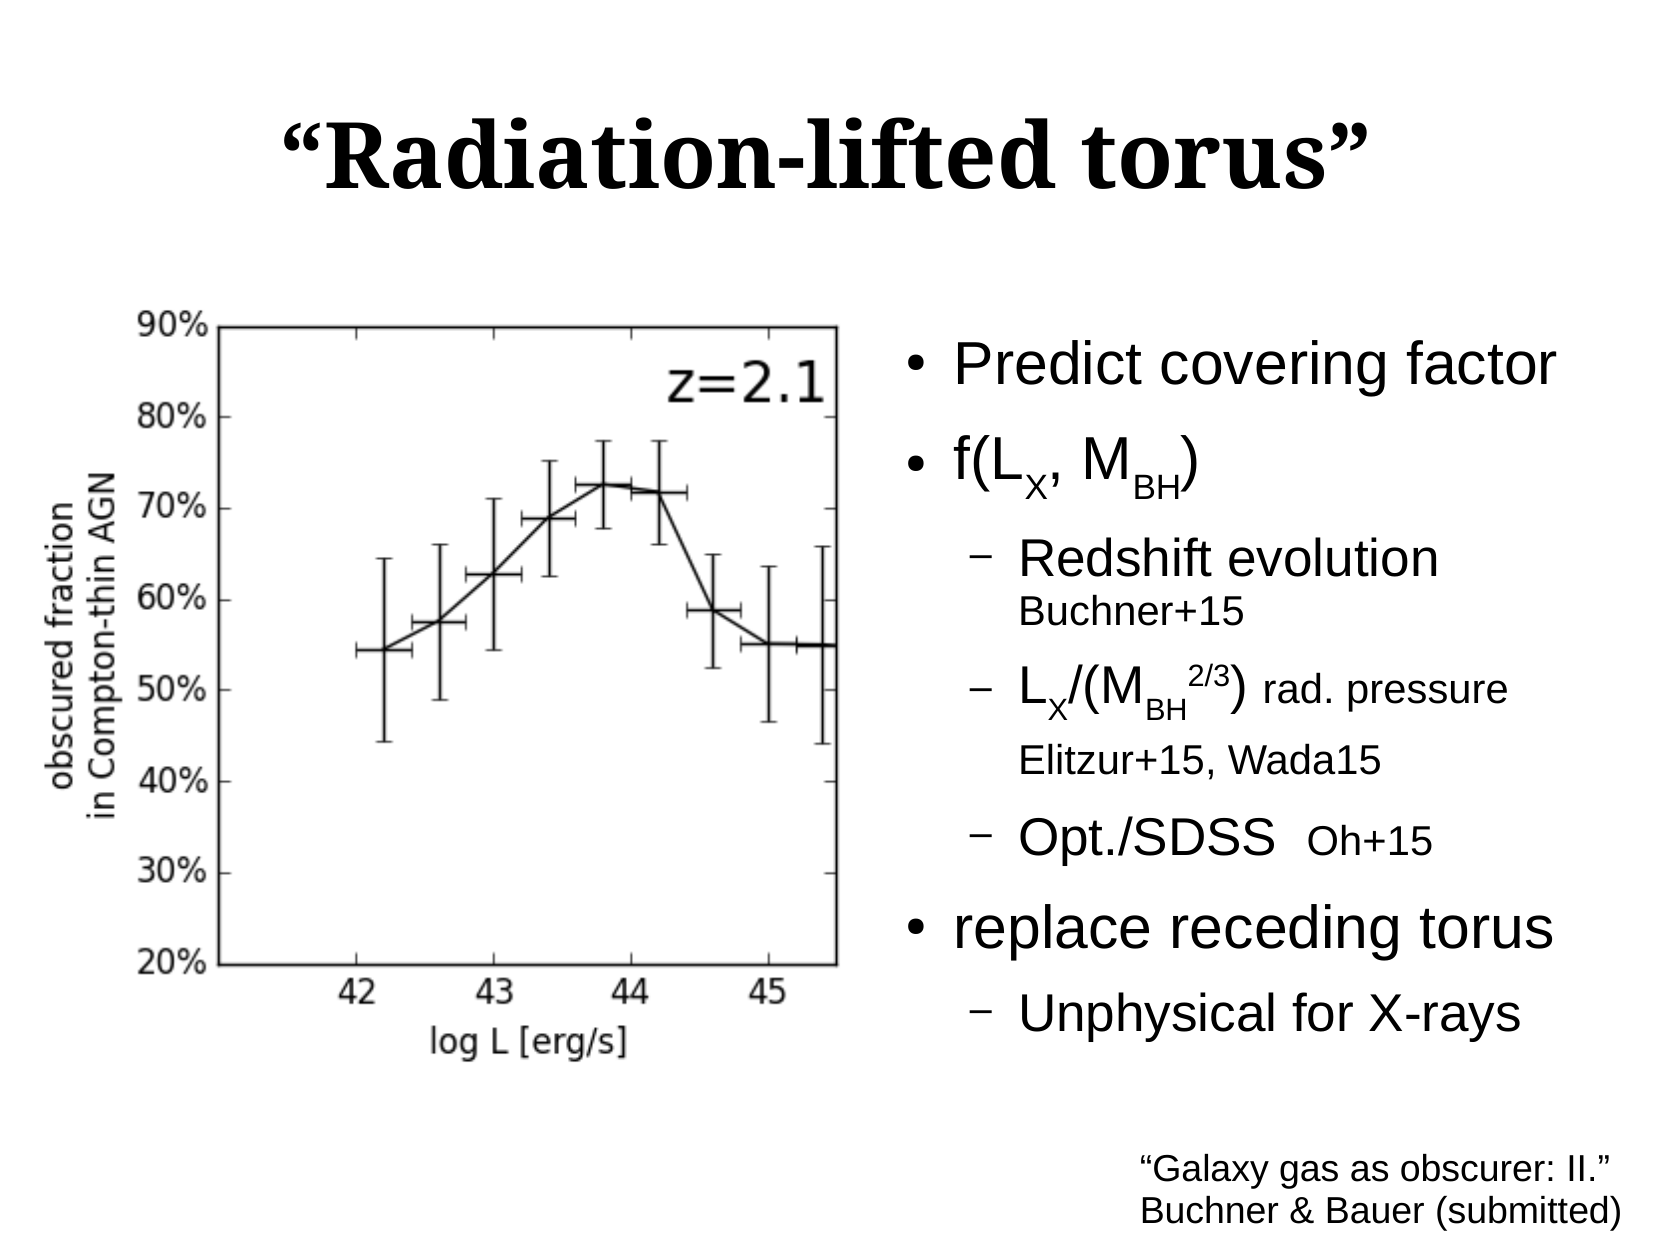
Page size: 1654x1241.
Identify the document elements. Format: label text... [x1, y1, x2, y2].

picture [27, 289, 856, 1081]
list Predict covering factor f(LX, MBH) Redshift evolution Buchner+15 LX/(MBH2/3) rad. pressure Elitzur+15, Wada15 Opt./SDSS Oh+15 replace receding torus Unphysical for X-rays [889, 330, 1636, 1050]
text_box “Galaxy gas as obscurer: II.” Buchner & Bauer (submitted) [1125, 1140, 1646, 1240]
title “Radiation-lifted torus” [82, 49, 1571, 257]
